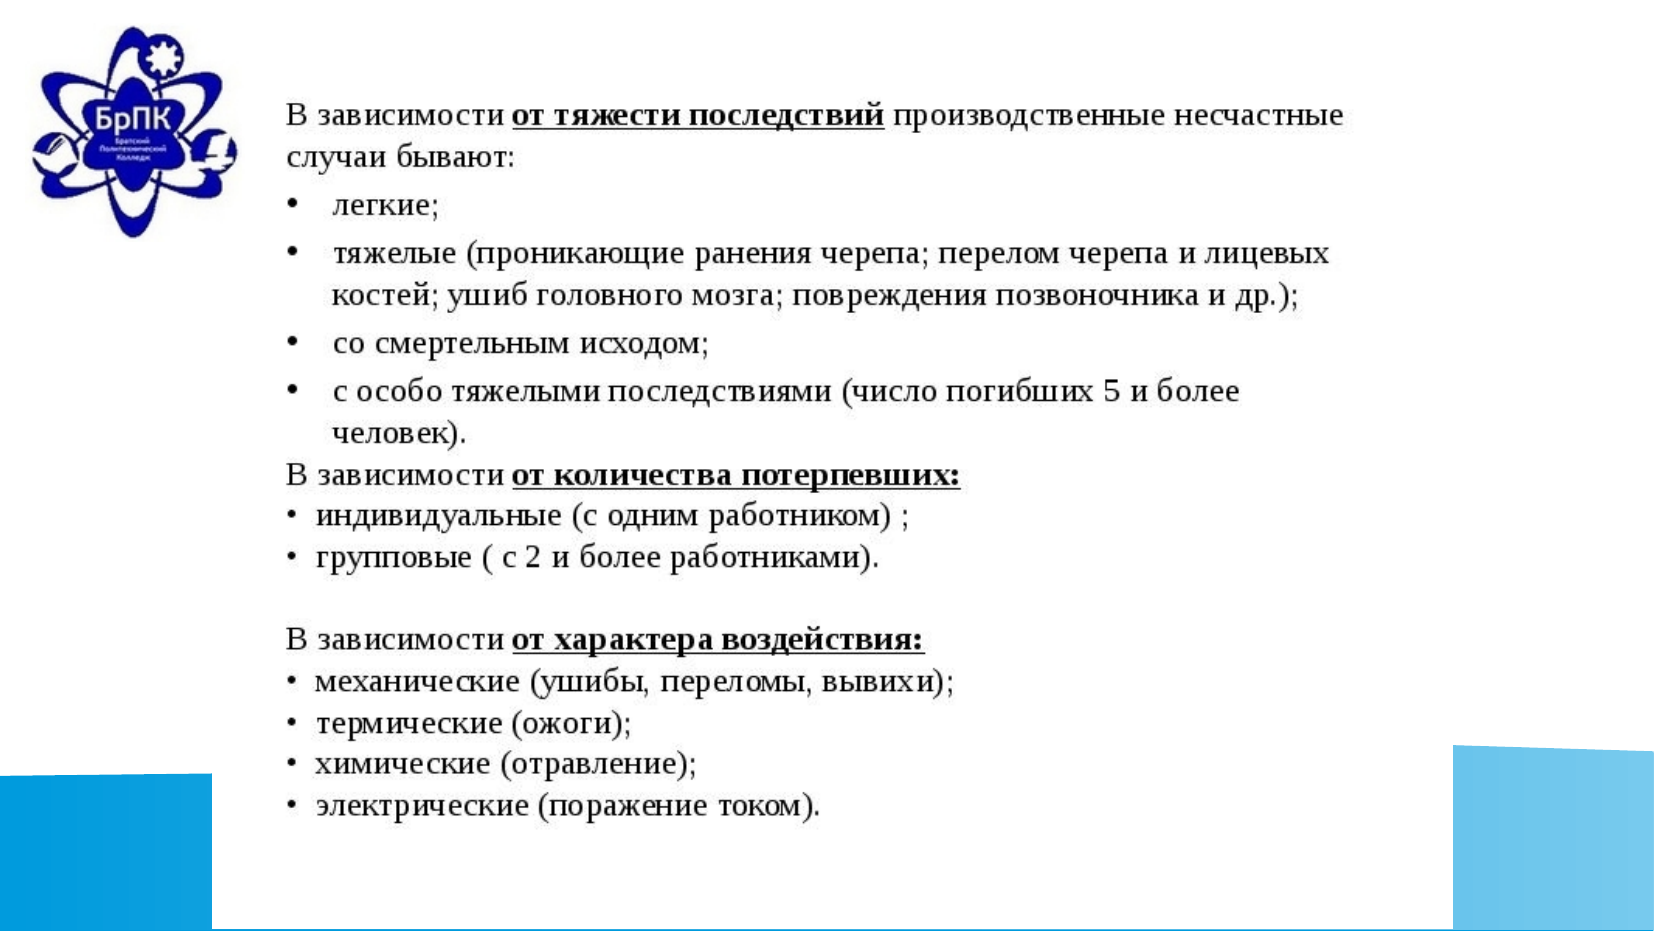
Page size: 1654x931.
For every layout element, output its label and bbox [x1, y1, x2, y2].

picture [25, 0, 1453, 929]
